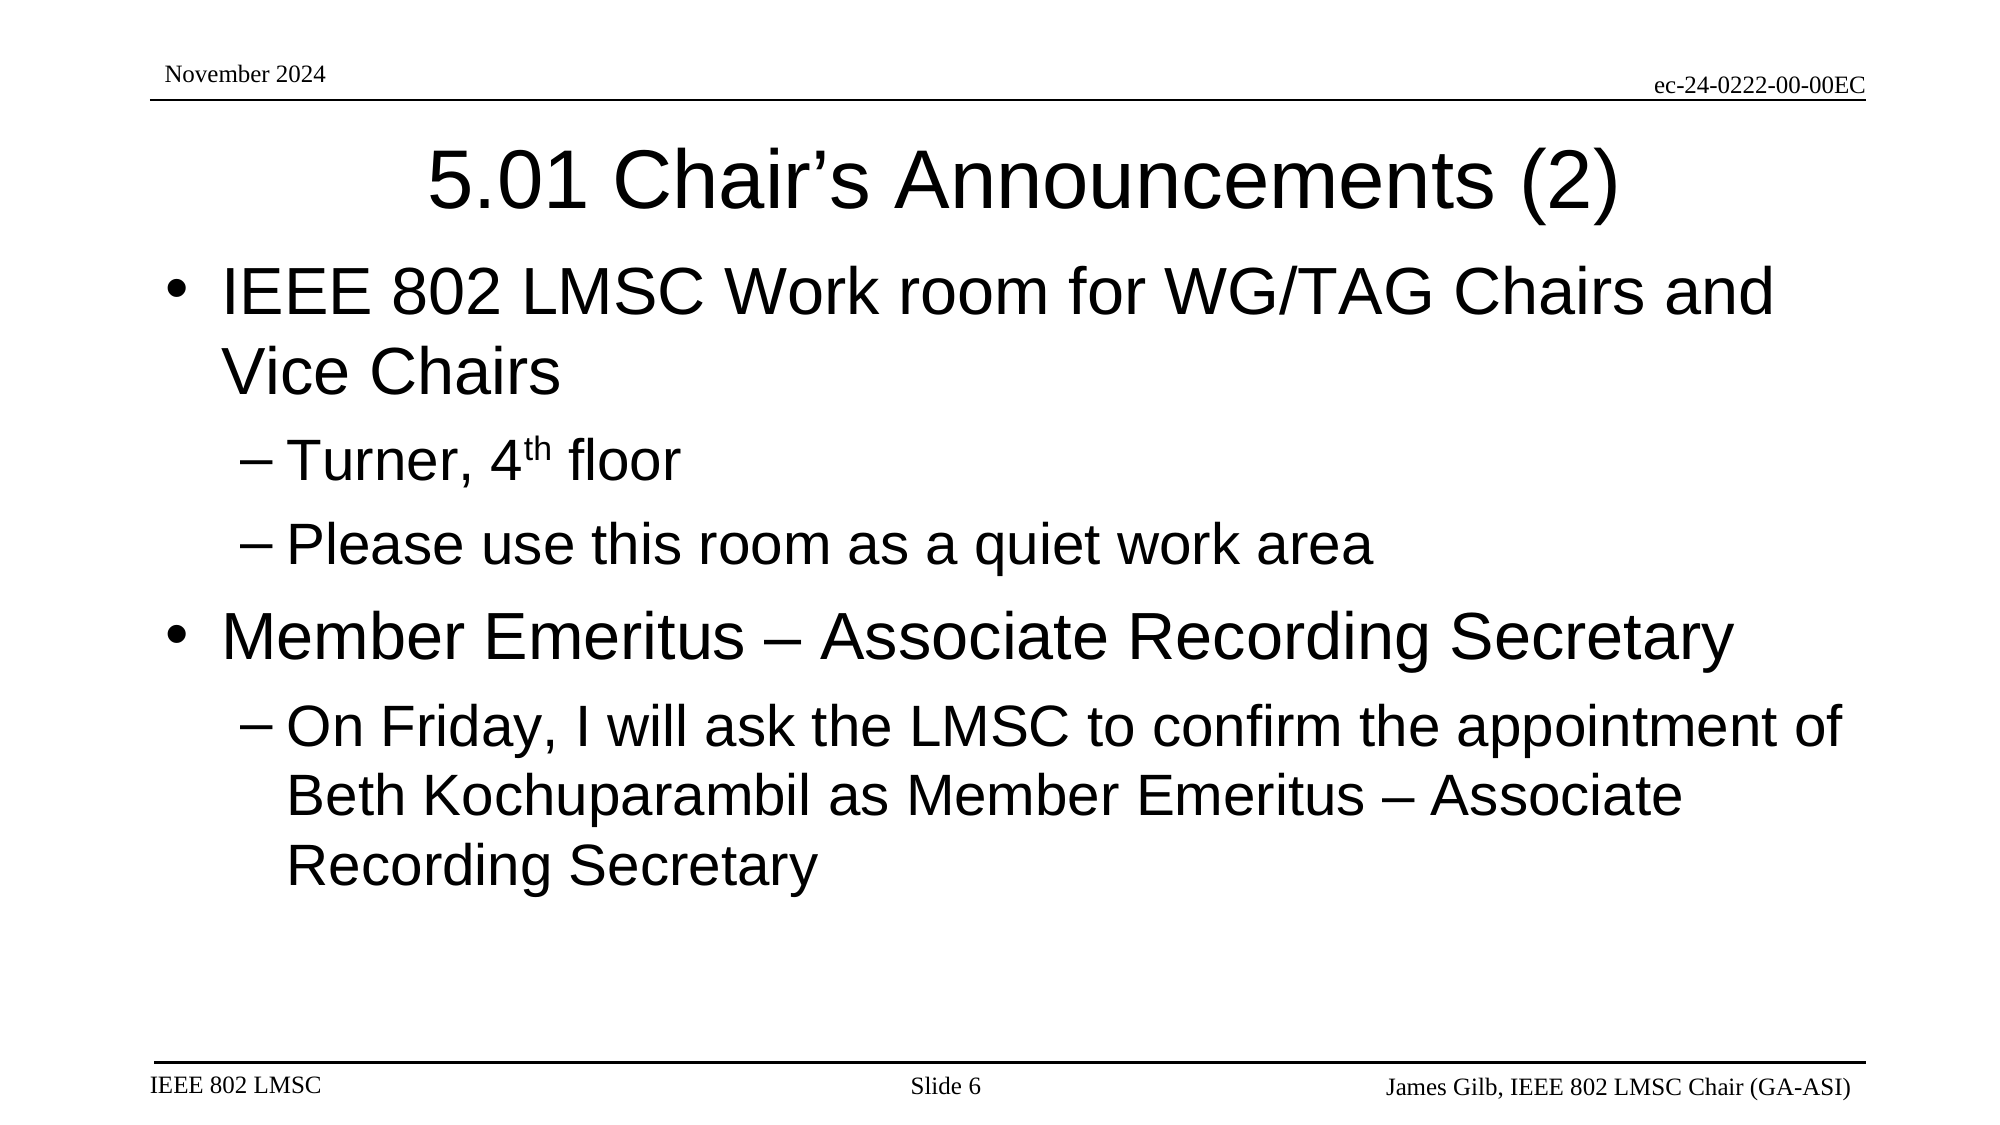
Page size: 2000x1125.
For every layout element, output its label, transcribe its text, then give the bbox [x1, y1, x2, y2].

list IEEE 802 LMSC Work room for WG/TAG Chairs and Vice Chairs Turner, 4th floor Please use this room as a quiet work area Member Emeritus – Associate Recording Secretary On Friday, I will ask the LMSC to confirm the appointment of Beth Kochuparambil as Member Emeritus – Associate Recording Secretary [150, 239, 1900, 1051]
title 5.01 Chair’s Announcements (2) [149, 112, 1900, 238]
